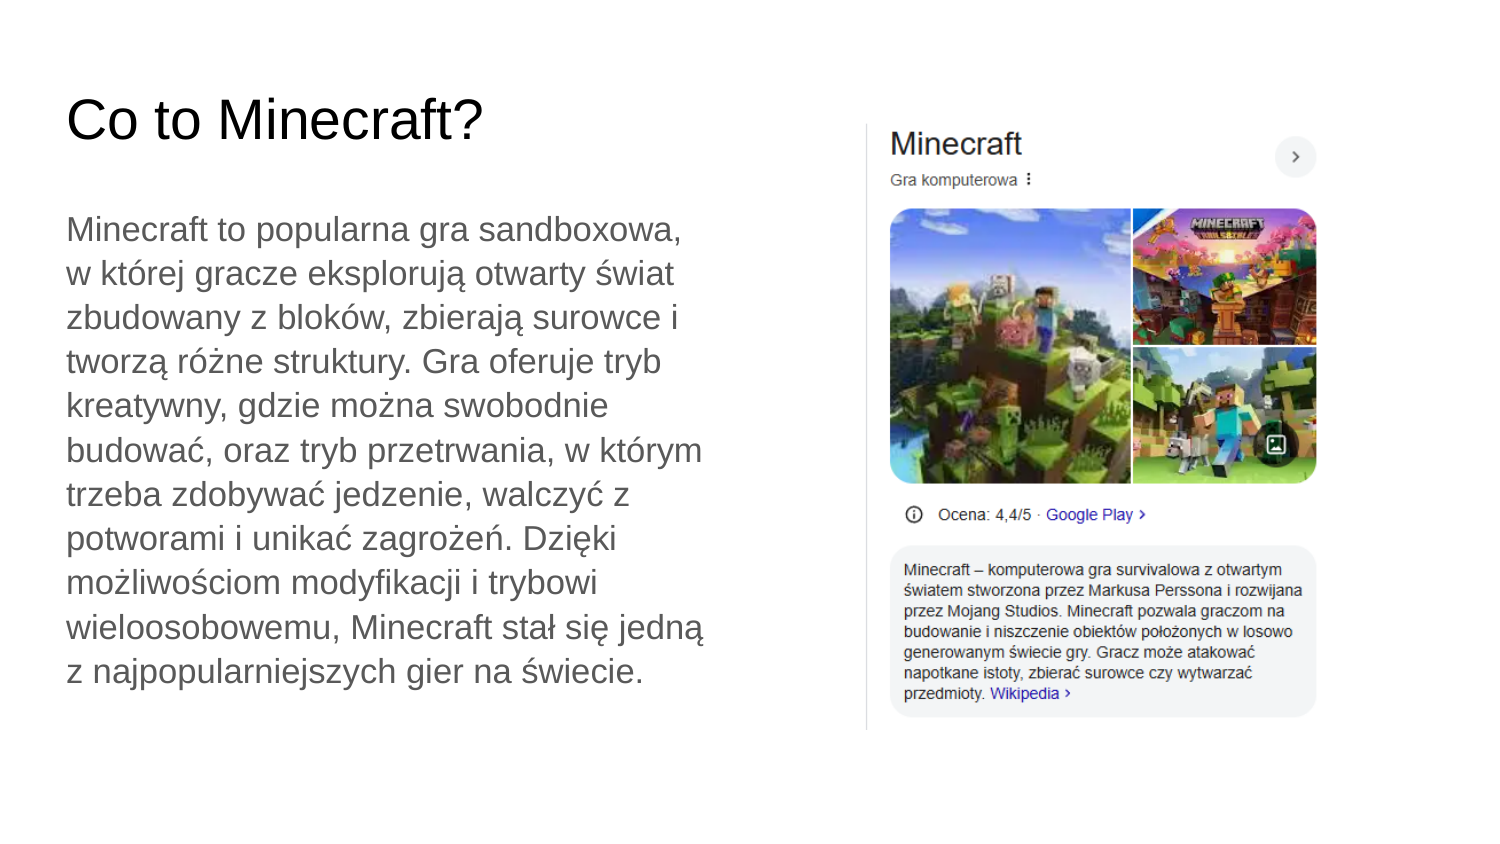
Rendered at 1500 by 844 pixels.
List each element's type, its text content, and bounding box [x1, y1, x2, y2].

title Co to Minecraft? [51, 72, 1449, 167]
picture [850, 102, 1360, 730]
list Minecraft to popularna gra sandboxowa, w której gracze eksplorują otwarty świat zbudowany z bloków, zbierają surowce i tworzą różne struktury. Gra oferuje tryb kreatywny, gdzie można swobodnie budować, oraz tryb przetrwania, w którym trzeba zdobywać jedzenie, walczyć z potworami i unikać zagrożeń. Dzięki możliwościom modyfikacji i trybowi wieloosobowemu, Minecraft stał się jedną z najpopularniejszych gier na świecie. [51, 189, 721, 750]
